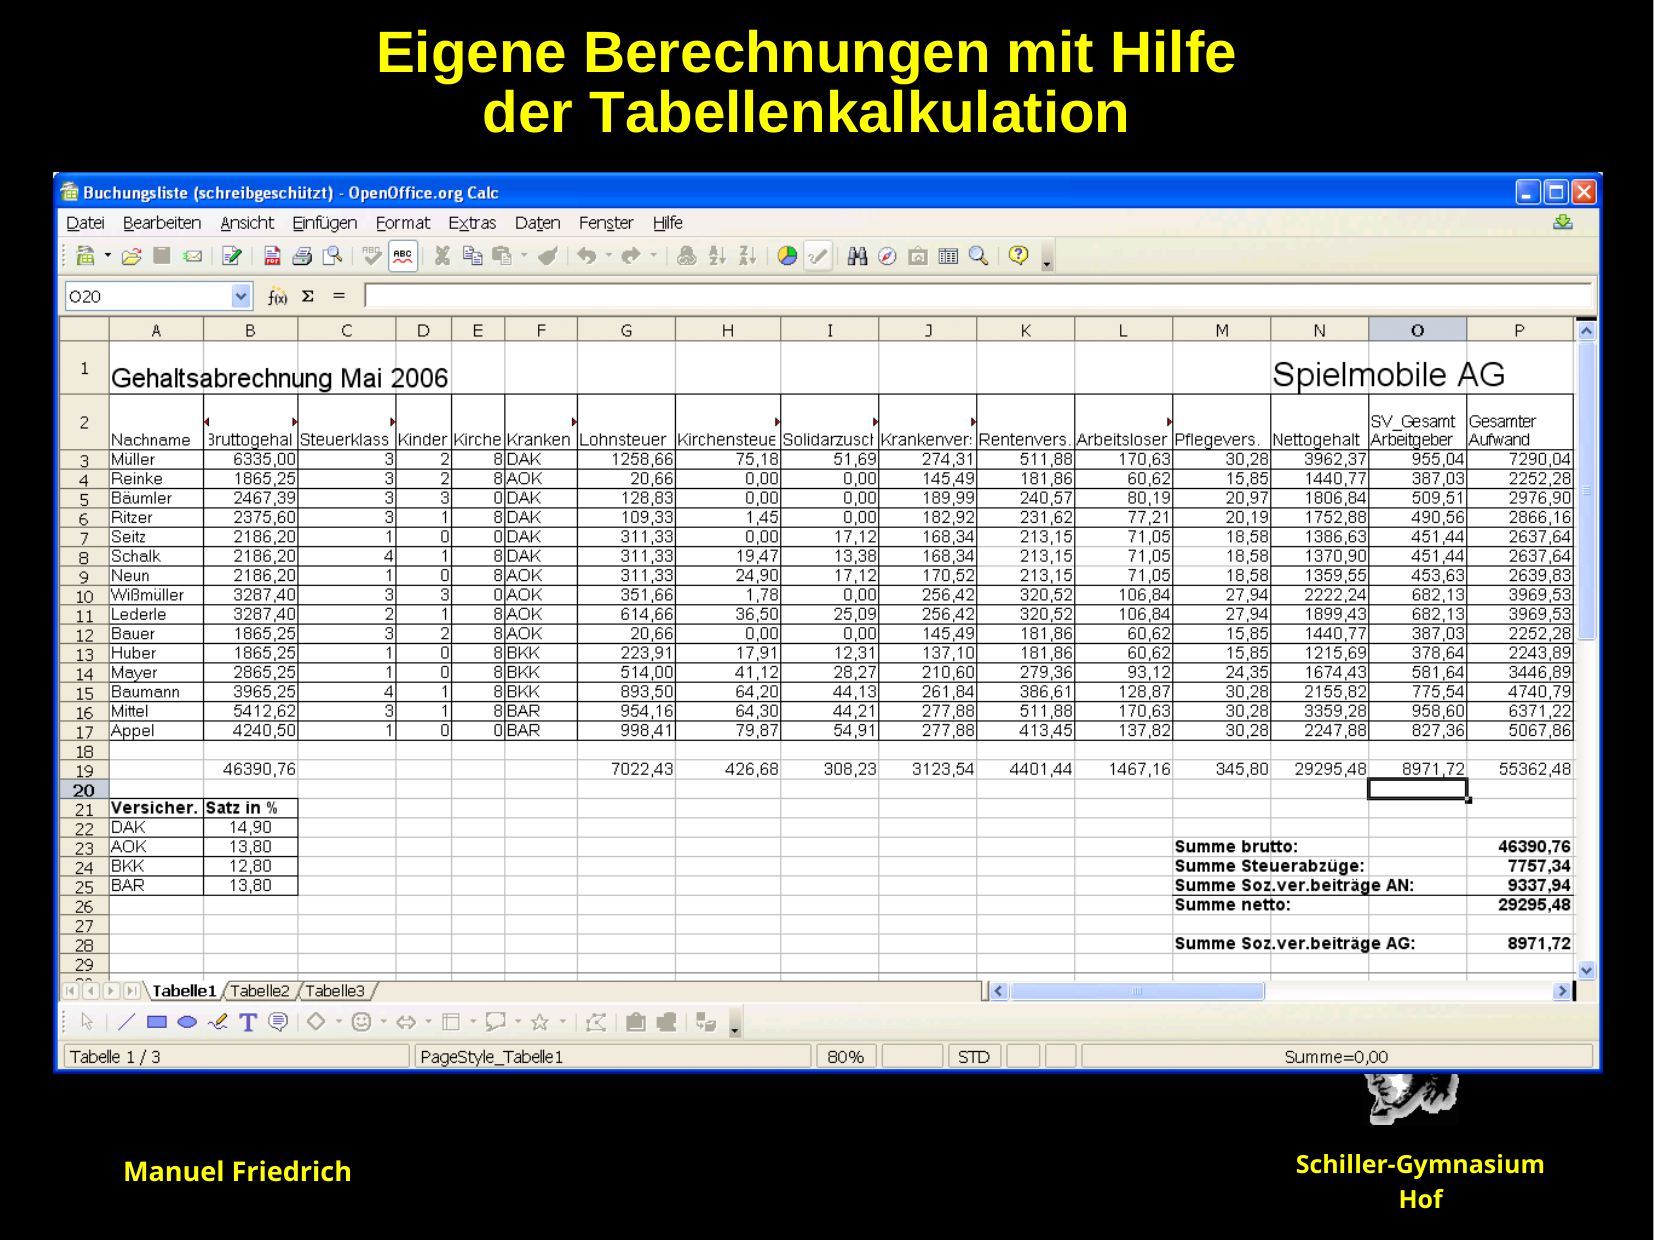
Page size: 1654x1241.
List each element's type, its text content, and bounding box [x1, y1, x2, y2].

text_box Manuel Friedrich [123, 1151, 353, 1191]
picture [53, 172, 1603, 1126]
text_box Schiller-Gymnasium Hof [1295, 1145, 1546, 1216]
text_box Eigene Berechnungen mit Hilfe der Tabellenkalkulation [376, 23, 1238, 172]
